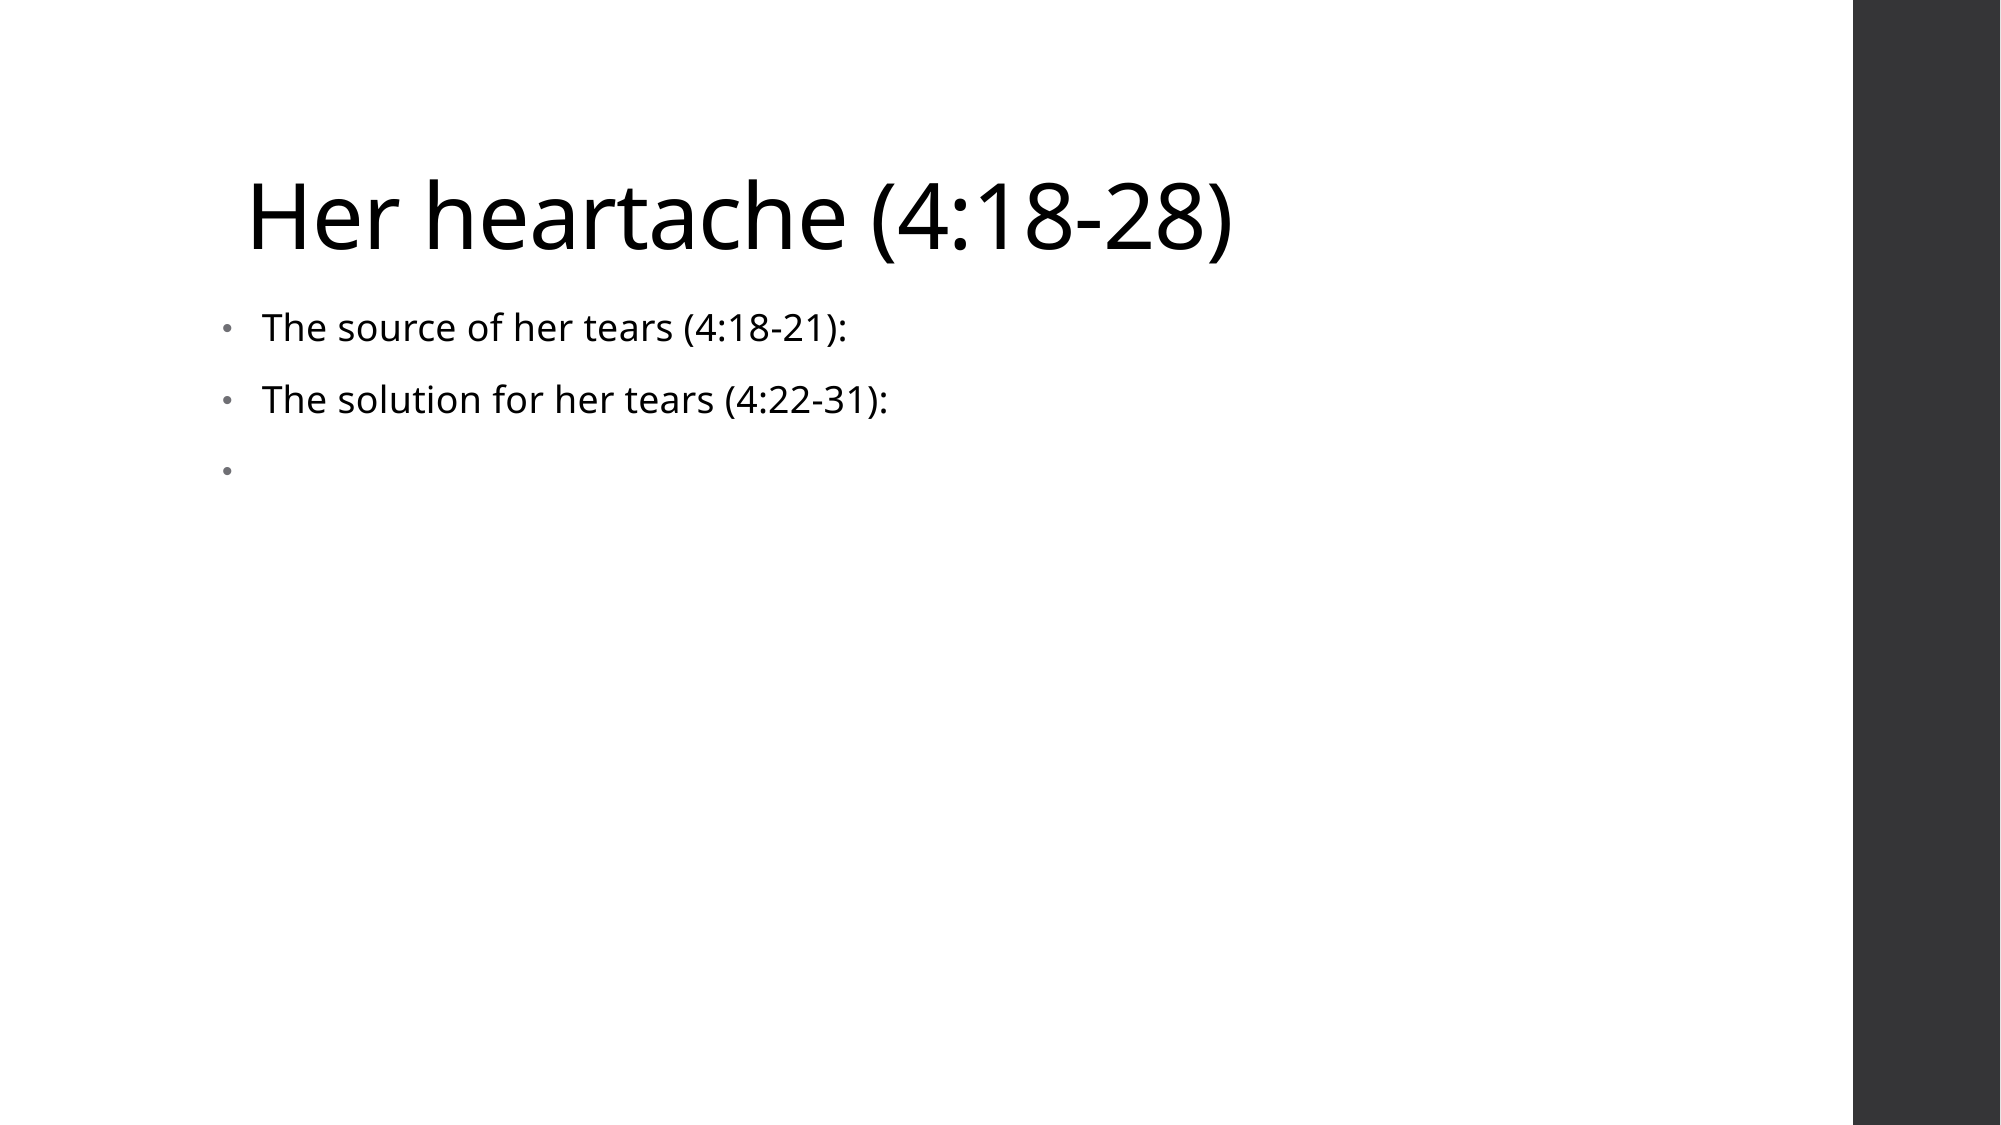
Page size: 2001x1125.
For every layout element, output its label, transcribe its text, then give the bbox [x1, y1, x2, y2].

title Her heartache (4:18-28) [206, 60, 1797, 278]
list The source of her tears (4:18-21): The solution for her tears (4:22-31): [206, 299, 1617, 1014]
